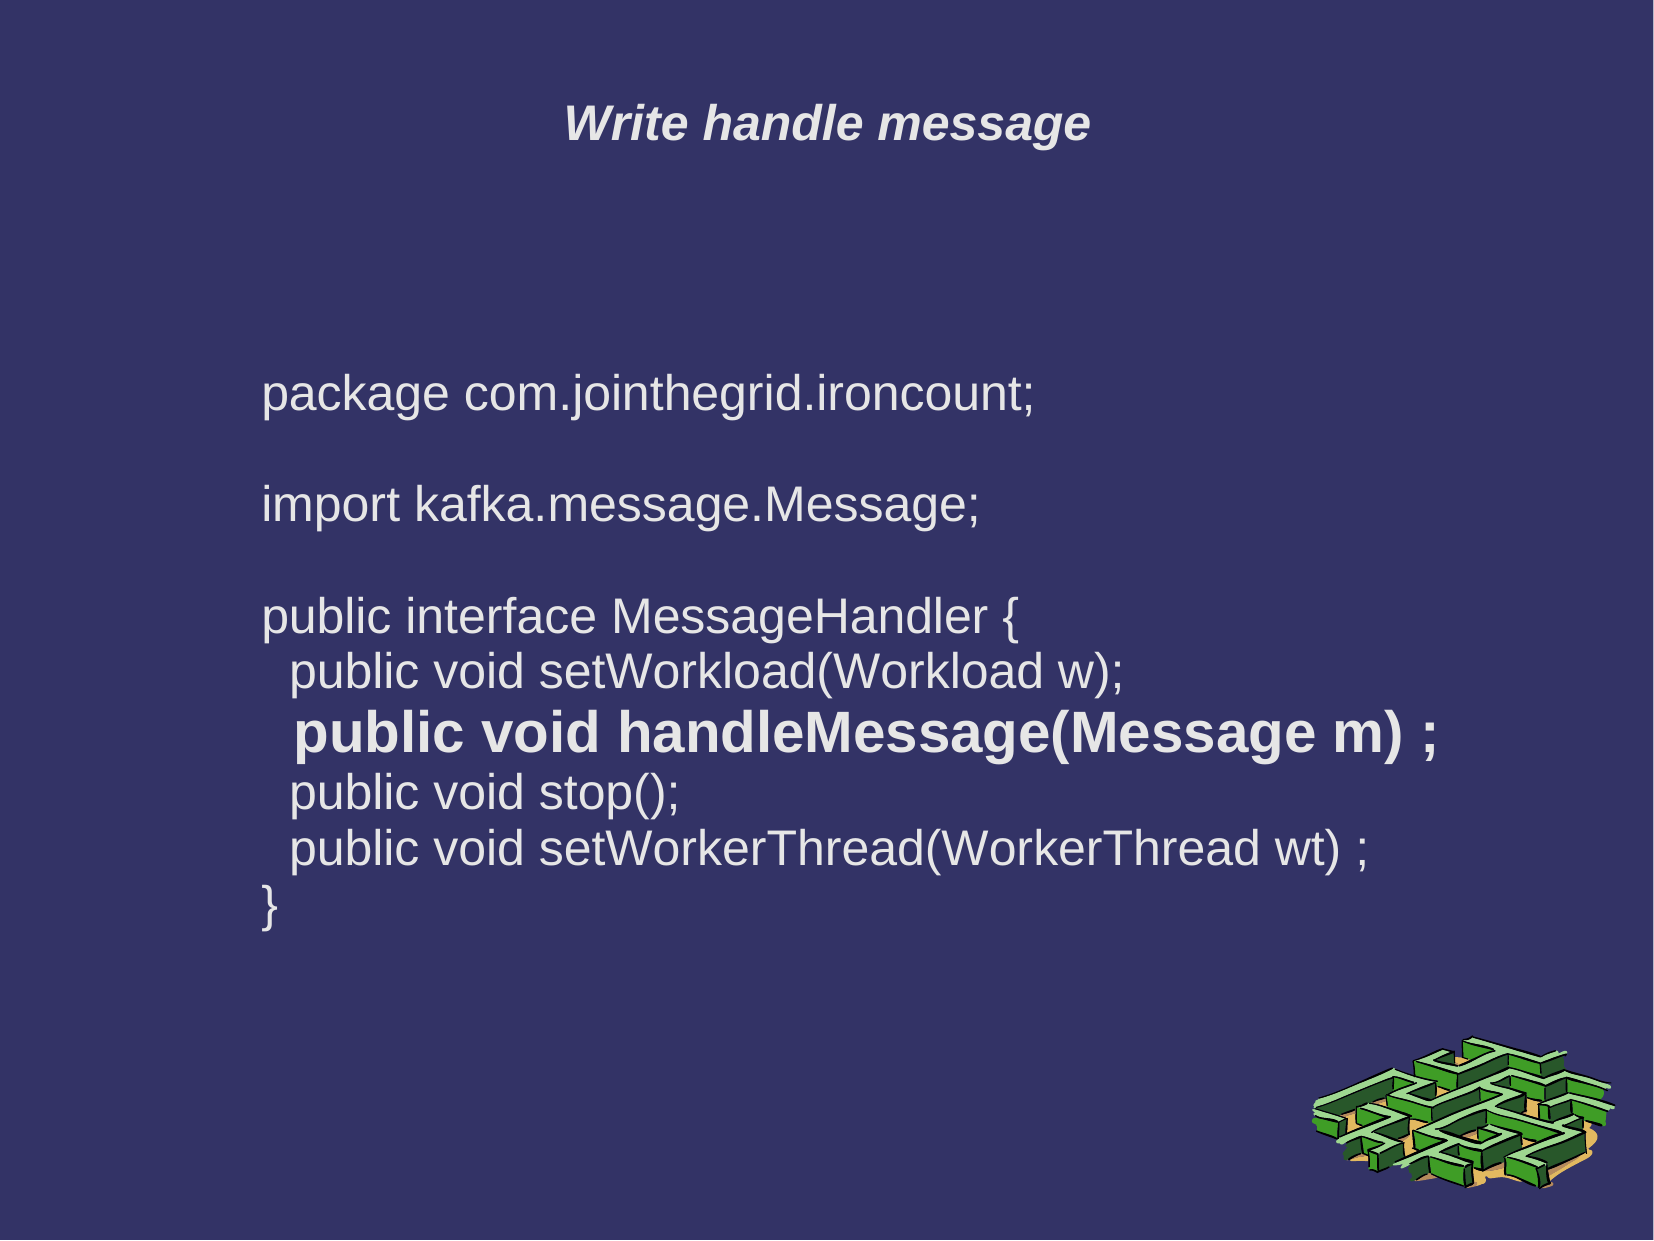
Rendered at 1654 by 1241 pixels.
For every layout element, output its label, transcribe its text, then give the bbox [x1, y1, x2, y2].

list package com.jointhegrid.ironcount; import kafka.message.Message; public interface MessageHandler { public void setWorkload(Workload w); public void handleMessage(Message m) ; public void stop(); public void setWorkerThread(WorkerThread wt) ; } [178, 364, 1570, 1147]
title Write handle message [121, 19, 1534, 227]
